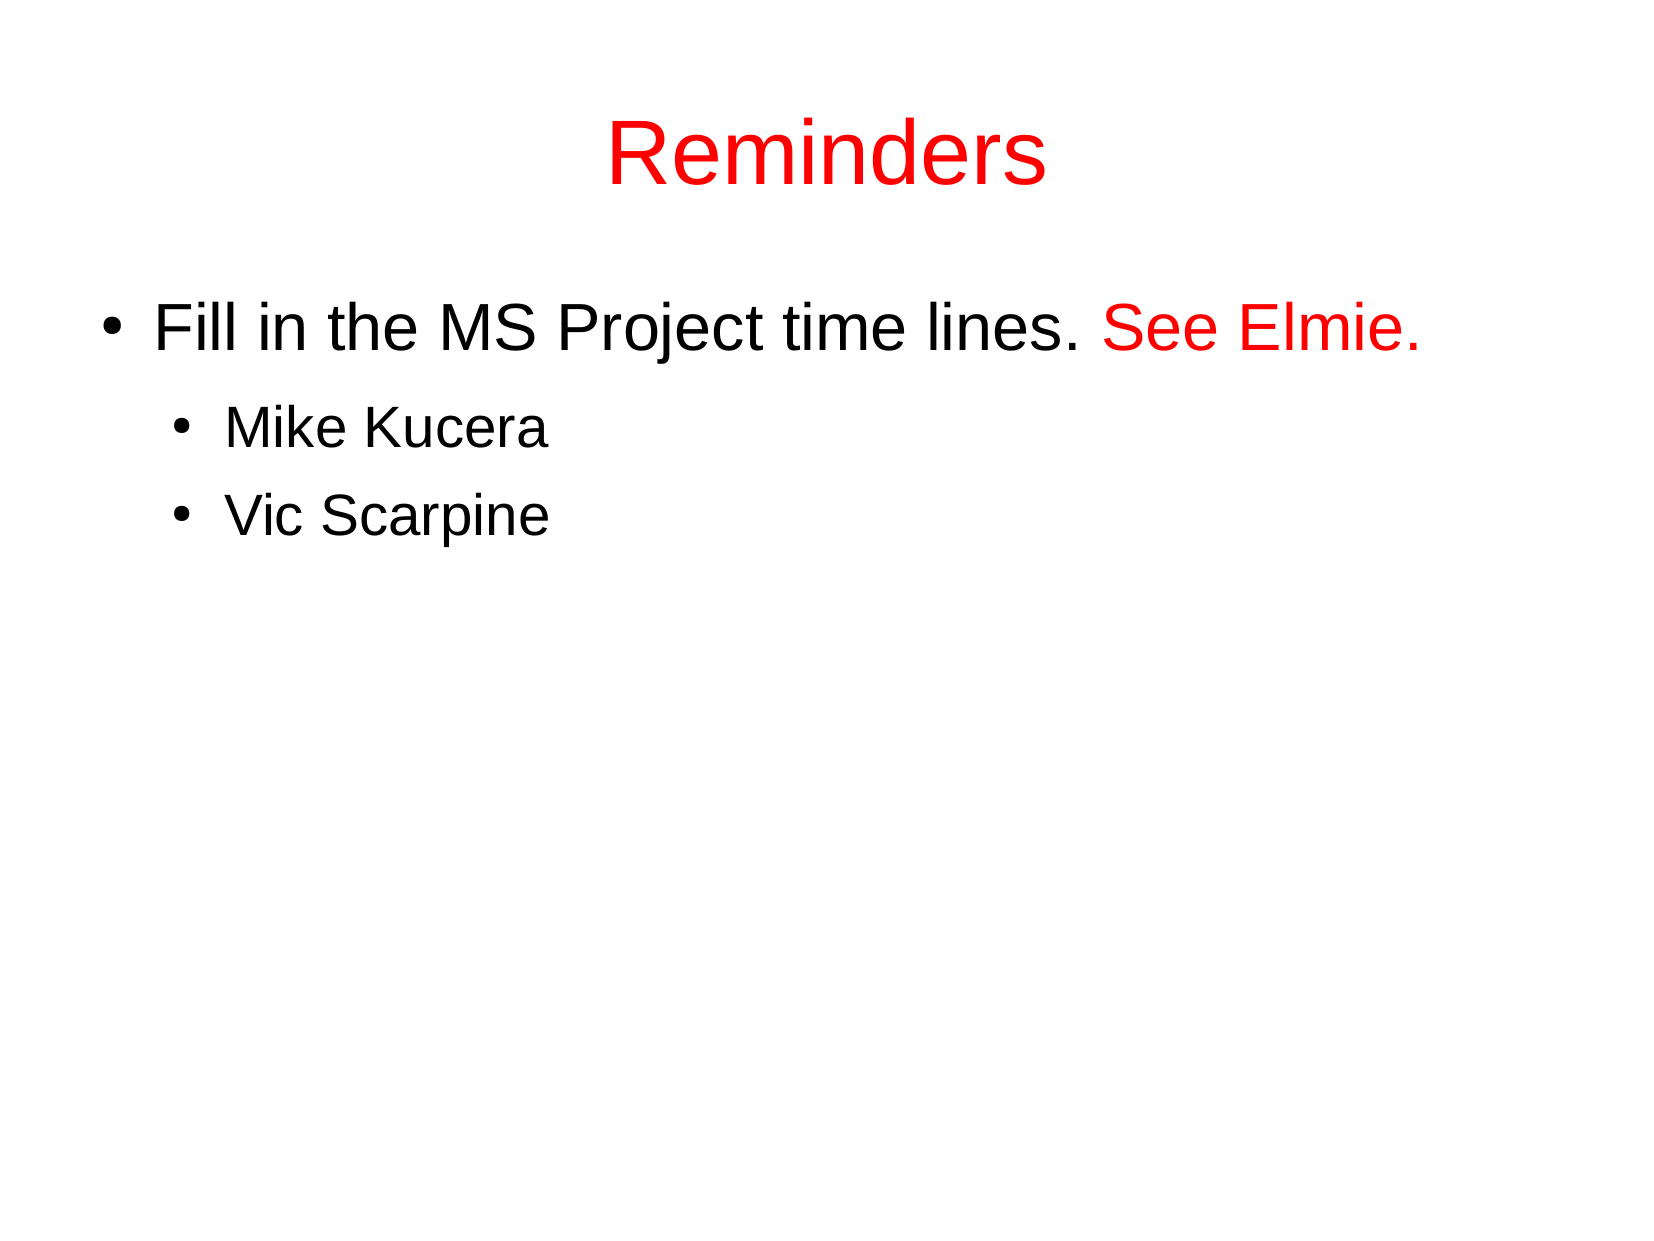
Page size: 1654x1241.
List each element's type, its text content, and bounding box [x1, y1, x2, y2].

list Fill in the MS Project time lines. See Elmie. Mike Kucera Vic Scarpine [82, 290, 1571, 1109]
title Reminders [82, 49, 1571, 257]
